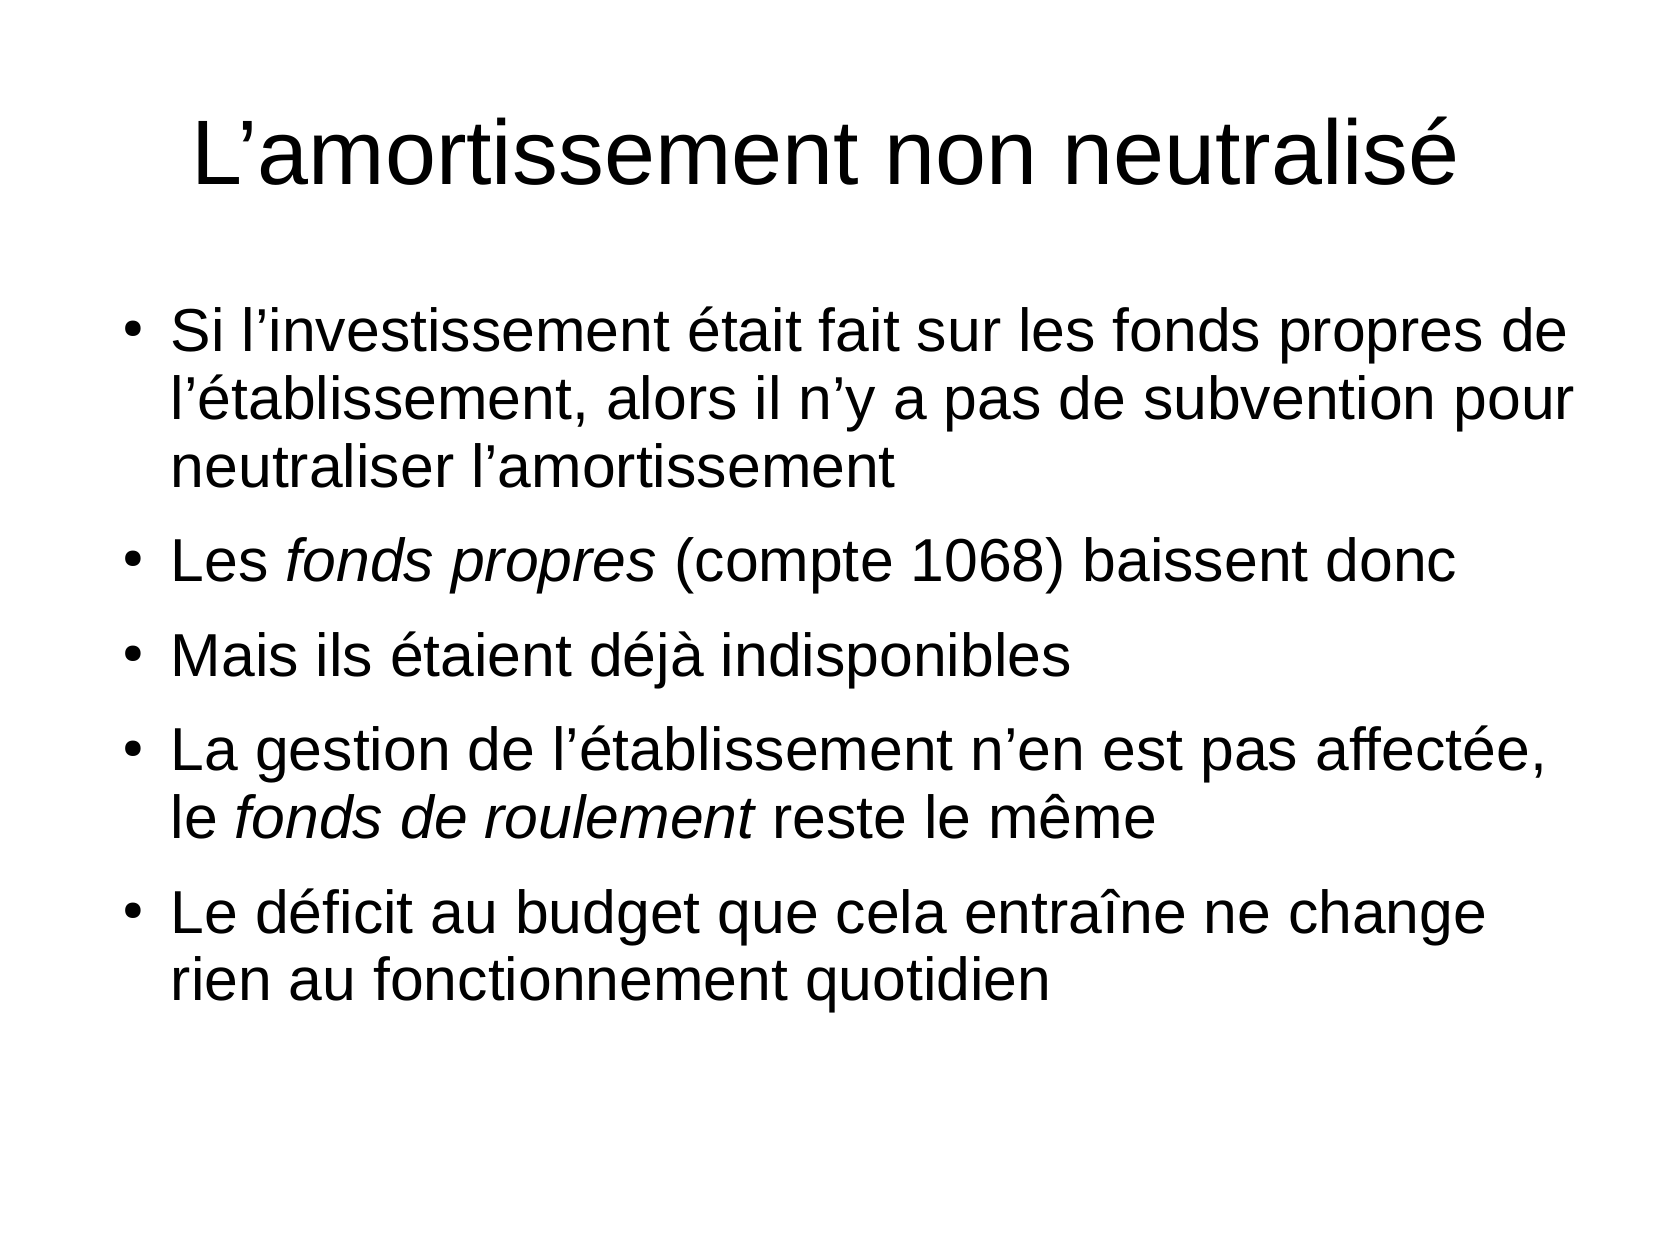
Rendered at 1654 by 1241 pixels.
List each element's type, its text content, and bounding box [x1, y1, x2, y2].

title L’amortissement non neutralisé [82, 49, 1571, 257]
list Si l’investissement était fait sur les fonds propres de l’établissement, alors il n’y a pas de subvention pour neutraliser l’amortissement Les fonds propres (compte 1068) baissent donc Mais ils étaient déjà indisponibles La gestion de l’établissement n’en est pas affectée, le fonds de roulement reste le même Le déficit au budget que cela entraîne ne change rien au fonctionnement quotidien [106, 296, 1595, 1016]
